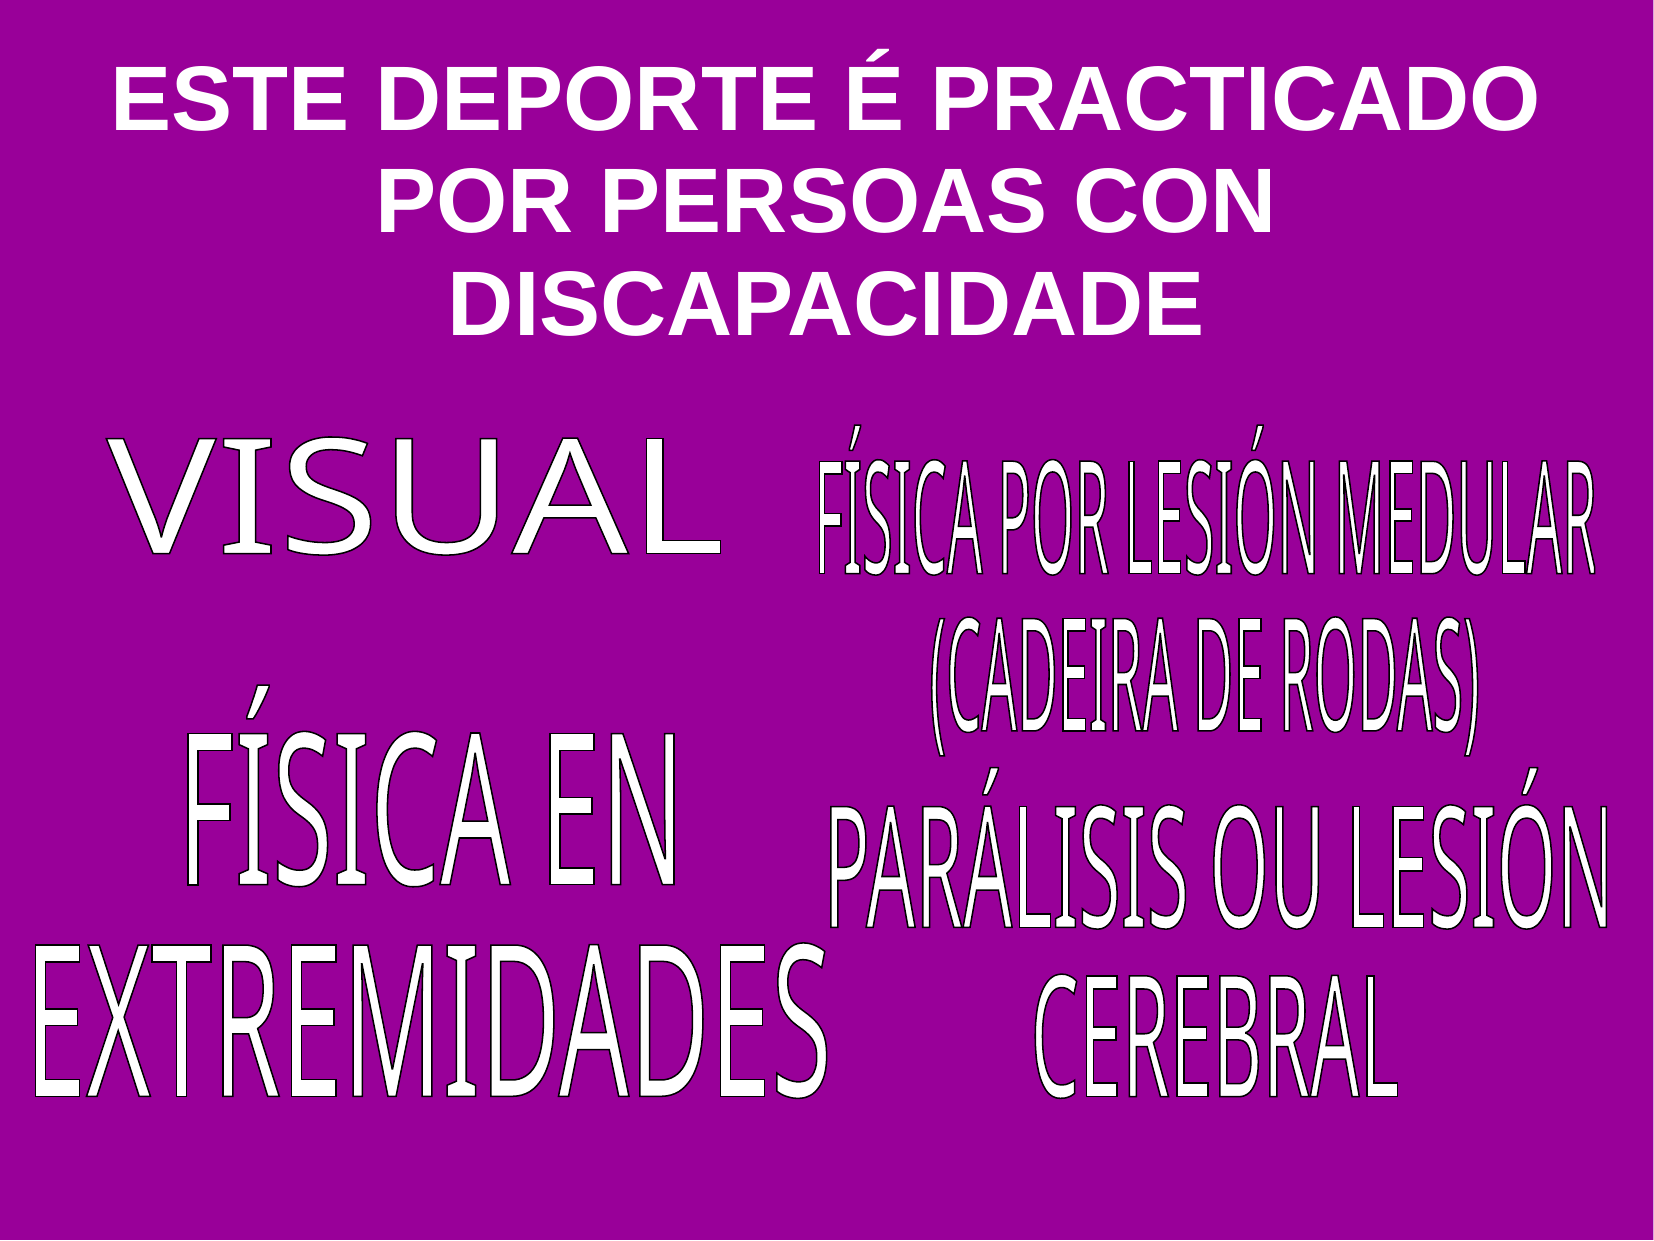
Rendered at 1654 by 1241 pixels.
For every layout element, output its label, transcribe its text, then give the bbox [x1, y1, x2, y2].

text_box PARÁLISIS OU LESIÓN CEREBRAL [1086, 975, 1118, 1097]
text_box PARÁLISIS OU LESIÓN CEREBRAL [922, 806, 962, 928]
text_box FÍSICA POR LESIÓN MEDULAR (CADEIRA DE RODAS) [1186, 459, 1212, 576]
text_box FÍSICA POR LESIÓN MEDULAR (CADEIRA DE RODAS) [1421, 461, 1454, 574]
text_box FÍSICA EN EXTREMIDADES [490, 945, 554, 1097]
text_box FÍSICA EN EXTREMIDADES [447, 945, 476, 1097]
text_box FÍSICA POR LESIÓN MEDULAR (CADEIRA DE RODAS) [1502, 460, 1563, 574]
text_box FÍSICA POR LESIÓN MEDULAR (CADEIRA DE RODAS) [1282, 461, 1315, 574]
text_box FÍSICA EN EXTREMIDADES [337, 733, 366, 885]
text_box FÍSICA EN EXTREMIDADES [277, 731, 328, 887]
text_box FÍSICA EN EXTREMIDADES [291, 945, 336, 1097]
text_box FÍSICA POR LESIÓN MEDULAR (CADEIRA DE RODAS) [1284, 618, 1313, 731]
text_box FÍSICA POR LESIÓN MEDULAR (CADEIRA DE RODAS) [949, 617, 980, 733]
text_box PARÁLISIS OU LESIÓN CEREBRAL [1035, 974, 1077, 1099]
text_box FÍSICA POR LESIÓN MEDULAR (CADEIRA DE RODAS) [946, 460, 983, 574]
text_box FÍSICA EN EXTREMIDADES [776, 942, 827, 1099]
text_box FÍSICA POR LESIÓN MEDULAR (CADEIRA DE RODAS) [1034, 459, 1071, 576]
text_box FÍSICA POR LESIÓN MEDULAR (CADEIRA DE RODAS) [864, 459, 891, 576]
text_box VISUAL [287, 437, 371, 556]
text_box PARÁLISIS OU LESIÓN CEREBRAL [1150, 804, 1186, 930]
text_box FÍSICA POR LESIÓN MEDULAR (CADEIRA DE RODAS) [1567, 461, 1595, 574]
text_box FÍSICA POR LESIÓN MEDULAR (CADEIRA DE RODAS) [1079, 461, 1109, 574]
text_box FÍSICA POR LESIÓN MEDULAR (CADEIRA DE RODAS) [1464, 618, 1478, 756]
text_box PARÁLISIS OU LESIÓN CEREBRAL [1177, 975, 1208, 1097]
text_box FÍSICA EN EXTREMIDADES [550, 733, 595, 885]
text_box FÍSICA EN EXTREMIDADES [611, 733, 674, 885]
text_box FÍSICA POR LESIÓN MEDULAR (CADEIRA DE RODAS) [1002, 461, 1029, 574]
text_box FÍSICA POR LESIÓN MEDULAR (CADEIRA DE RODAS) [915, 459, 946, 576]
text_box VISUAL [395, 438, 497, 556]
text_box FÍSICA POR LESIÓN MEDULAR (CADEIRA DE RODAS) [1091, 618, 1106, 731]
text_box FÍSICA POR LESIÓN MEDULAR (CADEIRA DE RODAS) [1216, 461, 1232, 574]
text_box FÍSICA POR LESIÓN MEDULAR (CADEIRA DE RODAS) [931, 618, 945, 756]
text_box PARÁLISIS OU LESIÓN CEREBRAL [1564, 806, 1607, 928]
text_box PARÁLISIS OU LESIÓN CEREBRAL [1432, 804, 1467, 930]
text_box PARÁLISIS OU LESIÓN CEREBRAL [1473, 806, 1494, 928]
text_box FÍSICA EN EXTREMIDADES [35, 945, 80, 1097]
text_box PARÁLISIS OU LESIÓN CEREBRAL [1366, 975, 1398, 1097]
text_box PARÁLISIS OU LESIÓN CEREBRAL [1129, 975, 1169, 1097]
text_box FÍSICA POR LESIÓN MEDULAR (CADEIRA DE RODAS) [1396, 618, 1433, 731]
text_box FÍSICA POR LESIÓN MEDULAR (CADEIRA DE RODAS) [1022, 618, 1055, 731]
text_box FÍSICA POR LESIÓN MEDULAR (CADEIRA DE RODAS) [1238, 618, 1262, 731]
text_box FÍSICA EN EXTREMIDADES [239, 733, 268, 885]
text_box PARÁLISIS OU LESIÓN CEREBRAL [1269, 975, 1360, 1097]
text_box PARÁLISIS OU LESIÓN CEREBRAL [866, 806, 916, 928]
text_box PARÁLISIS OU LESIÓN CEREBRAL [1082, 804, 1118, 930]
text_box FÍSICA POR LESIÓN MEDULAR (CADEIRA DE RODAS) [1236, 459, 1274, 576]
text_box PARÁLISIS OU LESIÓN CEREBRAL [1213, 804, 1265, 930]
text_box FÍSICA EN EXTREMIDADES [86, 945, 151, 1097]
text_box FÍSICA EN EXTREMIDADES [222, 945, 280, 1097]
text_box FÍSICA POR LESIÓN MEDULAR (CADEIRA DE RODAS) [1198, 618, 1231, 731]
text_box FÍSICA POR LESIÓN MEDULAR (CADEIRA DE RODAS) [981, 618, 1017, 731]
text_box PARÁLISIS OU LESIÓN CEREBRAL [1501, 804, 1552, 930]
text_box FÍSICA POR LESIÓN MEDULAR (CADEIRA DE RODAS) [894, 461, 910, 574]
text_box FÍSICA POR LESIÓN MEDULAR (CADEIRA DE RODAS) [1129, 461, 1152, 574]
text_box FÍSICA EN EXTREMIDADES [720, 945, 765, 1097]
text_box PARÁLISIS OU LESIÓN CEREBRAL [1276, 806, 1319, 930]
text_box PARÁLISIS OU LESIÓN CEREBRAL [1019, 806, 1051, 928]
text_box FÍSICA POR LESIÓN MEDULAR (CADEIRA DE RODAS) [1316, 616, 1354, 733]
text_box FÍSICA EN EXTREMIDADES [439, 732, 511, 885]
text_box PARÁLISIS OU LESIÓN CEREBRAL [1219, 975, 1259, 1097]
text_box FÍSICA EN EXTREMIDADES [558, 944, 629, 1097]
text_box FÍSICA EN EXTREMIDADES [639, 945, 703, 1097]
text_box FÍSICA POR LESIÓN MEDULAR (CADEIRA DE RODAS) [819, 461, 842, 574]
text_box FÍSICA EN EXTREMIDADES [246, 685, 270, 719]
text_box VISUAL [511, 438, 629, 554]
text_box FÍSICA EN EXTREMIDADES [188, 733, 233, 885]
text_box FÍSICA EN EXTREMIDADES [376, 731, 437, 887]
text_box PARÁLISIS OU LESIÓN CEREBRAL [1393, 806, 1424, 928]
text_box FÍSICA POR LESIÓN MEDULAR (CADEIRA DE RODAS) [1390, 461, 1413, 574]
text_box FÍSICA POR LESIÓN MEDULAR (CADEIRA DE RODAS) [1461, 461, 1493, 576]
text_box FÍSICA POR LESIÓN MEDULAR (CADEIRA DE RODAS) [1158, 461, 1181, 574]
text_box FÍSICA POR LESIÓN MEDULAR (CADEIRA DE RODAS) [845, 461, 860, 574]
title ESTE DEPORTE É PRACTICADO POR PERSOAS CON DISCAPACIDADE [82, 47, 1571, 355]
text_box FÍSICA EN EXTREMIDADES [151, 945, 212, 1097]
text_box PARÁLISIS OU LESIÓN CEREBRAL [963, 806, 1013, 928]
text_box PARÁLISIS OU LESIÓN CEREBRAL [830, 806, 866, 928]
text_box VISUAL [646, 438, 721, 554]
text_box FÍSICA POR LESIÓN MEDULAR (CADEIRA DE RODAS) [1435, 617, 1461, 733]
text_box PARÁLISIS OU LESIÓN CEREBRAL [1123, 806, 1144, 928]
text_box FÍSICA POR LESIÓN MEDULAR (CADEIRA DE RODAS) [1063, 618, 1086, 731]
text_box VISUAL [223, 438, 272, 554]
text_box FÍSICA POR LESIÓN MEDULAR (CADEIRA DE RODAS) [1362, 618, 1395, 731]
text_box VISUAL [106, 438, 217, 554]
text_box FÍSICA EN EXTREMIDADES [353, 945, 432, 1097]
text_box FÍSICA POR LESIÓN MEDULAR (CADEIRA DE RODAS) [1113, 618, 1179, 731]
text_box PARÁLISIS OU LESIÓN CEREBRAL [1352, 806, 1384, 928]
text_box FÍSICA POR LESIÓN MEDULAR (CADEIRA DE RODAS) [1339, 461, 1380, 574]
text_box PARÁLISIS OU LESIÓN CEREBRAL [1055, 806, 1076, 928]
